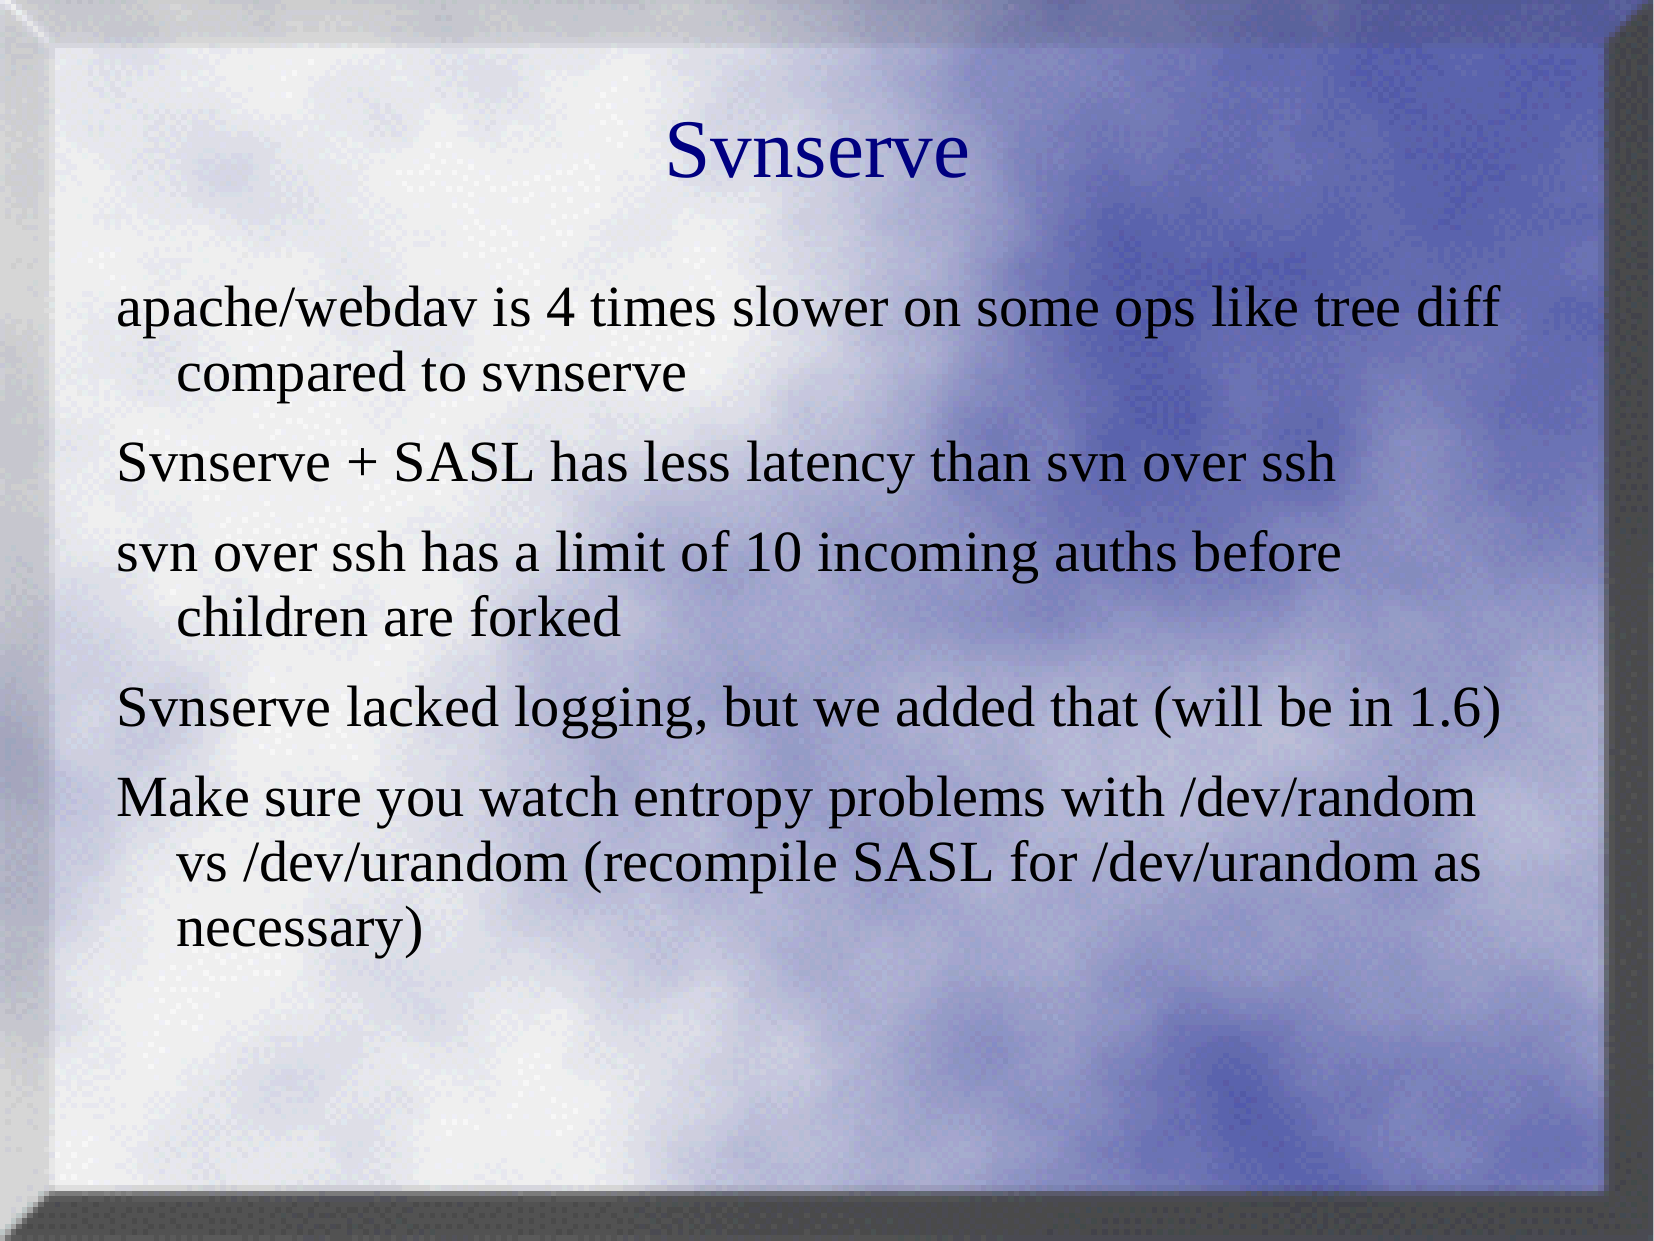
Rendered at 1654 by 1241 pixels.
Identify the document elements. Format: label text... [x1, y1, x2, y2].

picture [0, 0, 1654, 1241]
list apache/webdav is 4 times slower on some ops like tree diff compared to svnserve Svnserve + SASL has less latency than svn over ssh svn over ssh has a limit of 10 incoming auths before children are forked Svnserve lacked logging, but we added that (will be in 1.6) Make sure you watch entropy problems with /dev/random vs /dev/urandom (recompile SASL for /dev/urandom as necessary) [116, 274, 1529, 1055]
title Svnserve [198, 96, 1437, 204]
